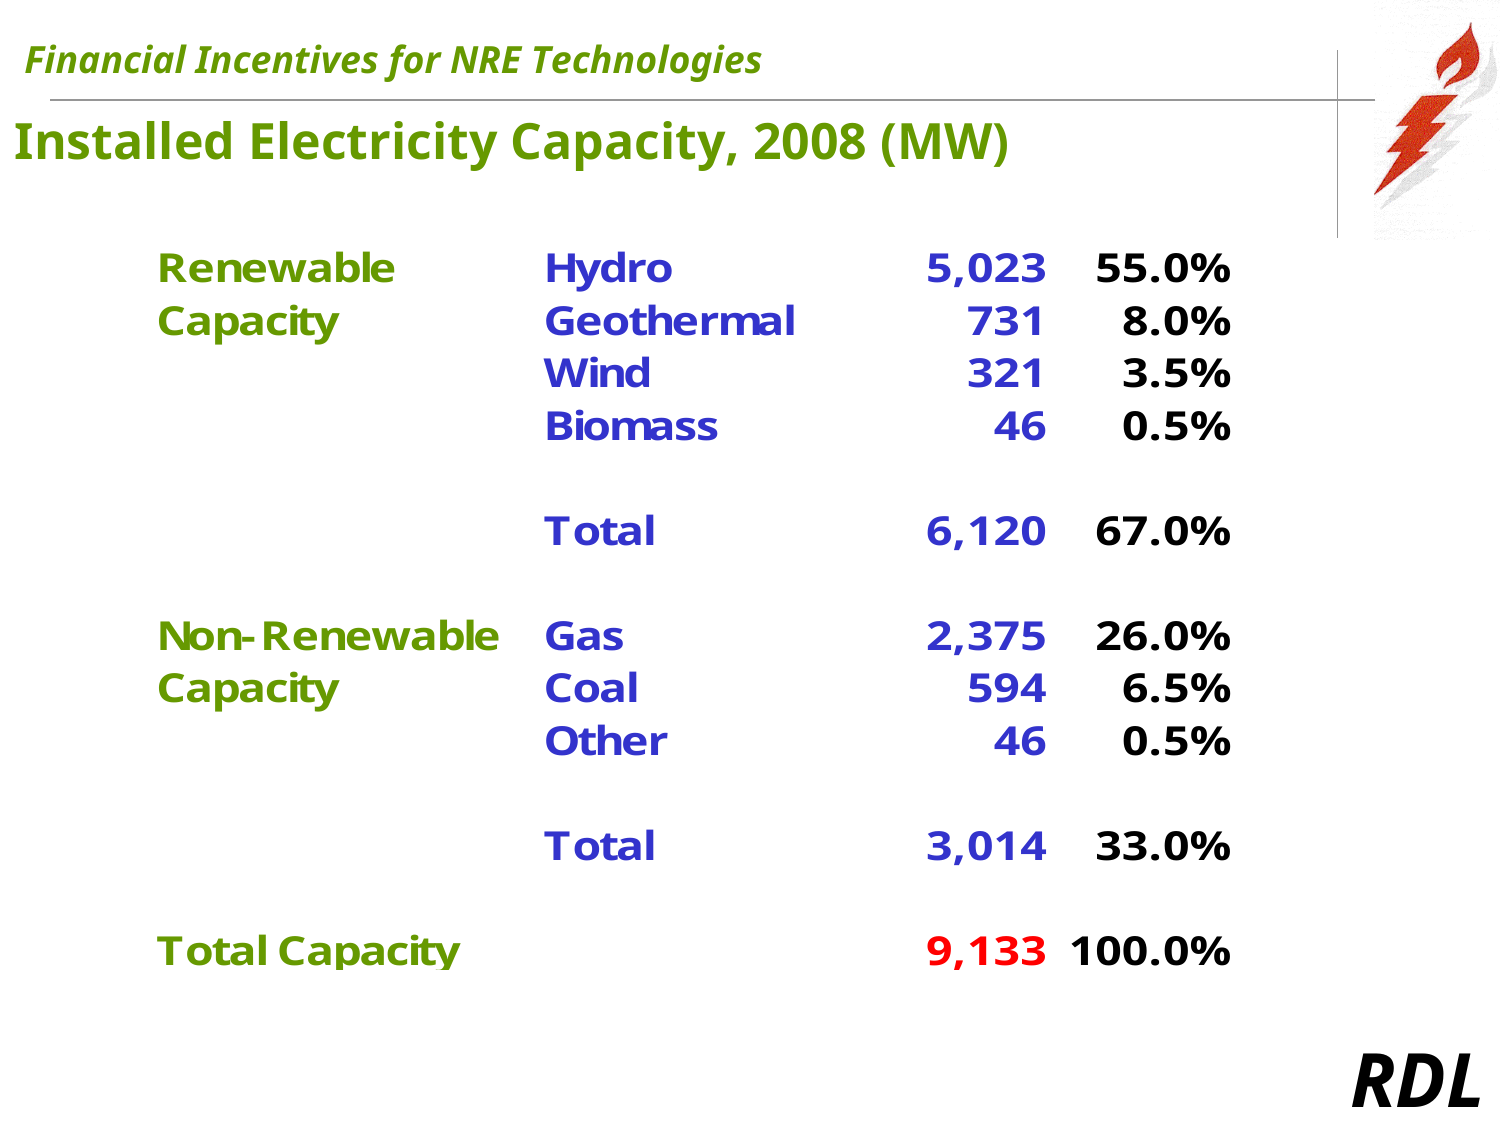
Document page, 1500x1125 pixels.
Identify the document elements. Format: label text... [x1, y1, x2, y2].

text_box Installed Electricity Capacity, 2008 (MW) [0, 101, 1500, 406]
picture [146, 234, 1248, 973]
picture [1374, 0, 1500, 101]
text_box RDL [1187, 1024, 1500, 1125]
text_box Financial Incentives for NRE Technologies [0, 24, 1251, 86]
